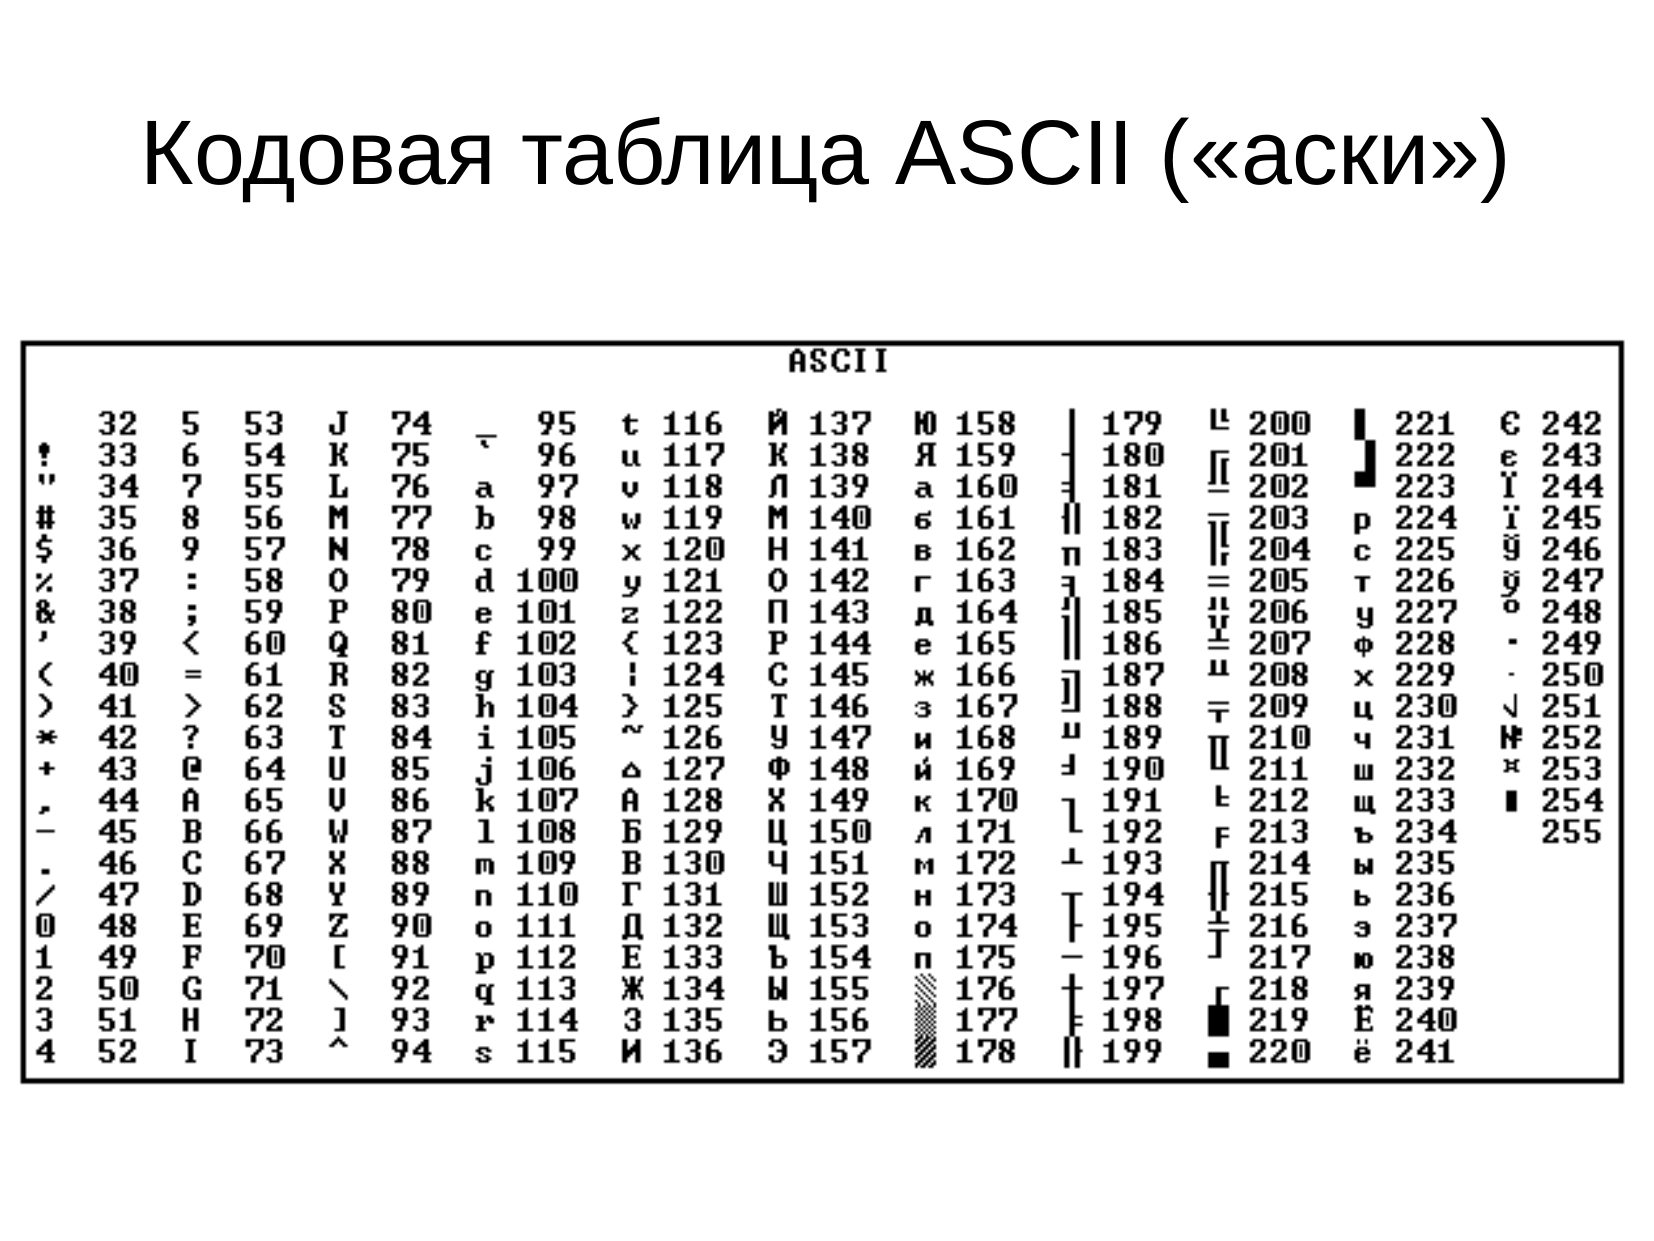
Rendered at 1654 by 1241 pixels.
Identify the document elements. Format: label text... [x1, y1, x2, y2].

picture [11, 331, 1630, 1087]
title Кодовая таблица ASCII («аски») [82, 49, 1571, 257]
